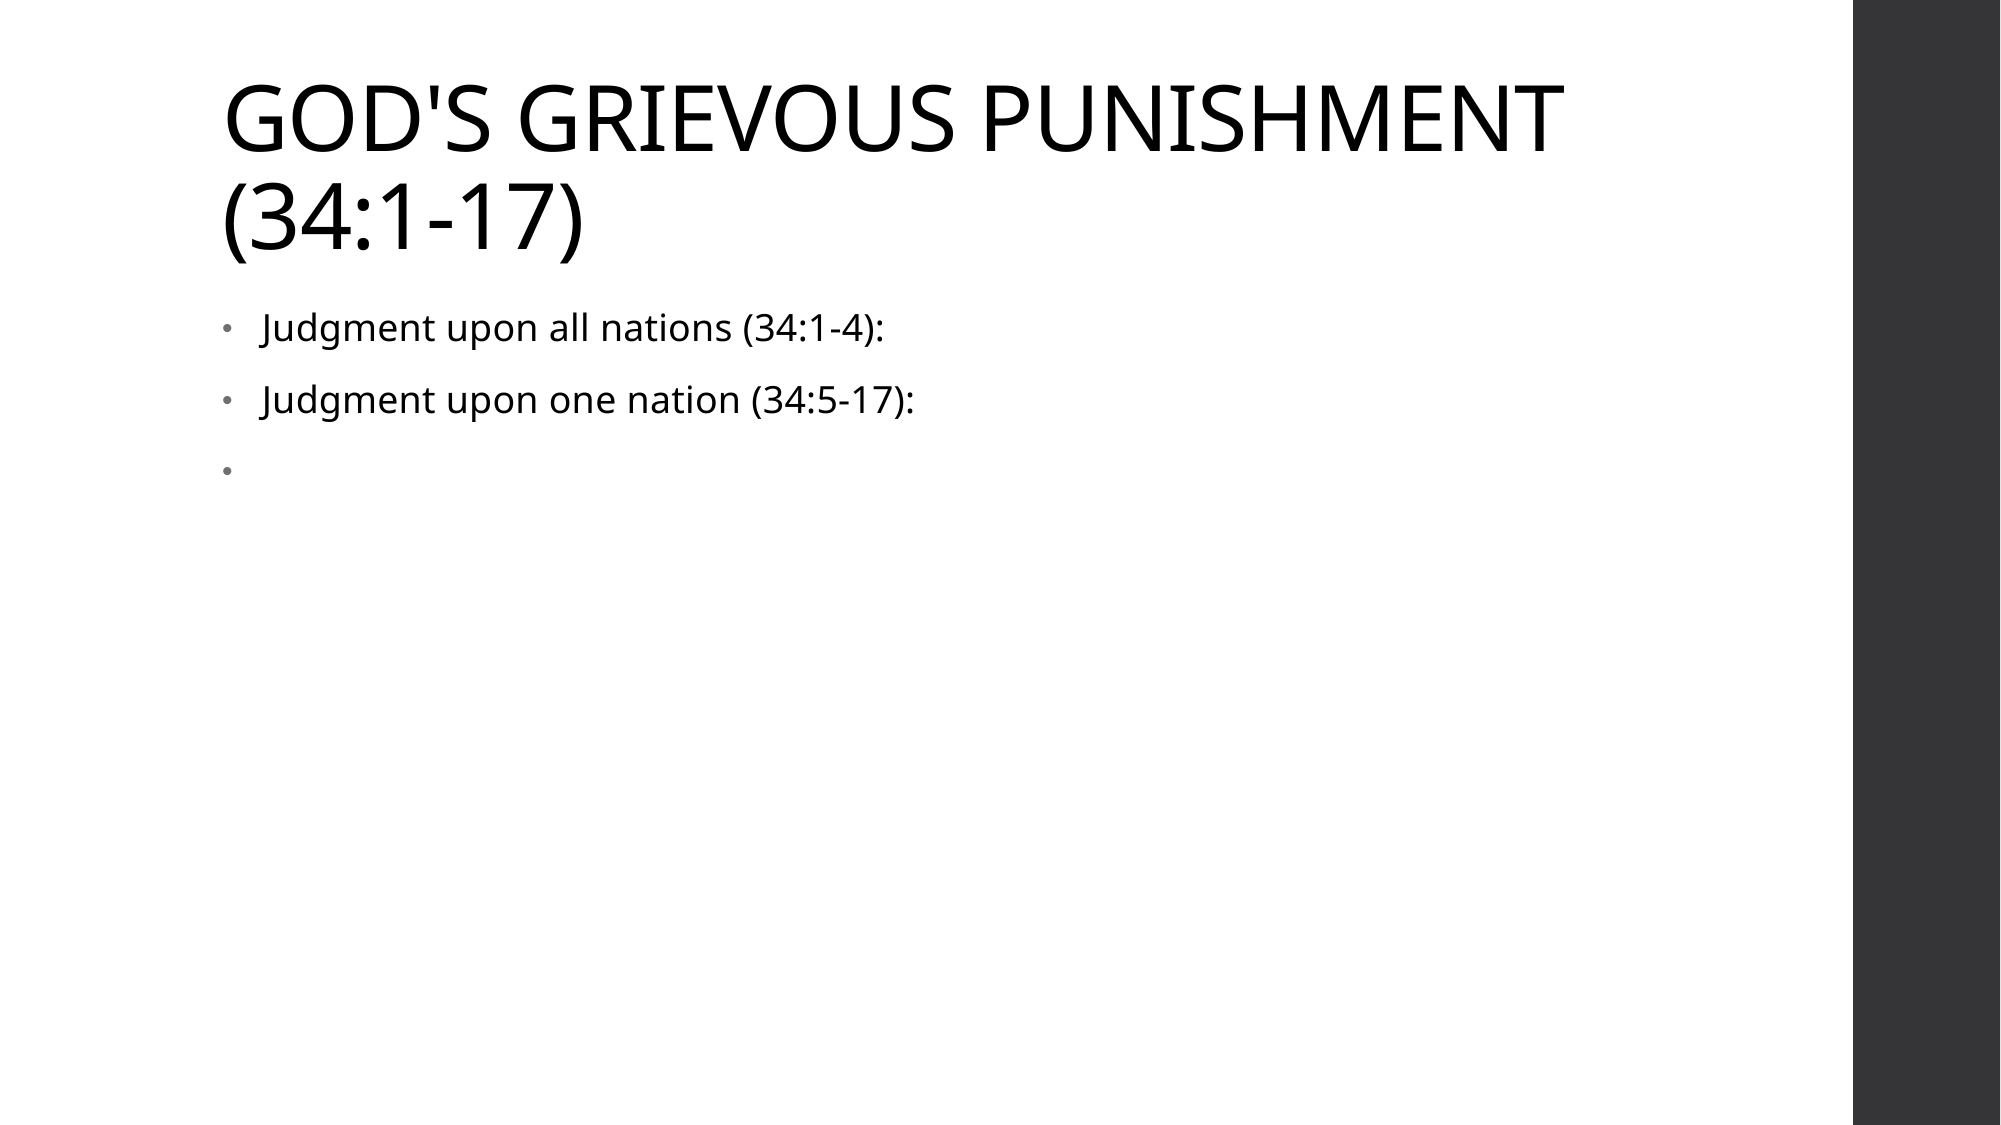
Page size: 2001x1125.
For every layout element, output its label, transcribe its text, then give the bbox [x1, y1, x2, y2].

list Judgment upon all nations (34:1-4): Judgment upon one nation (34:5-17): [206, 299, 1617, 1014]
title GOD'S GRIEVOUS PUNISHMENT (34:1-17) [206, 60, 1797, 278]
